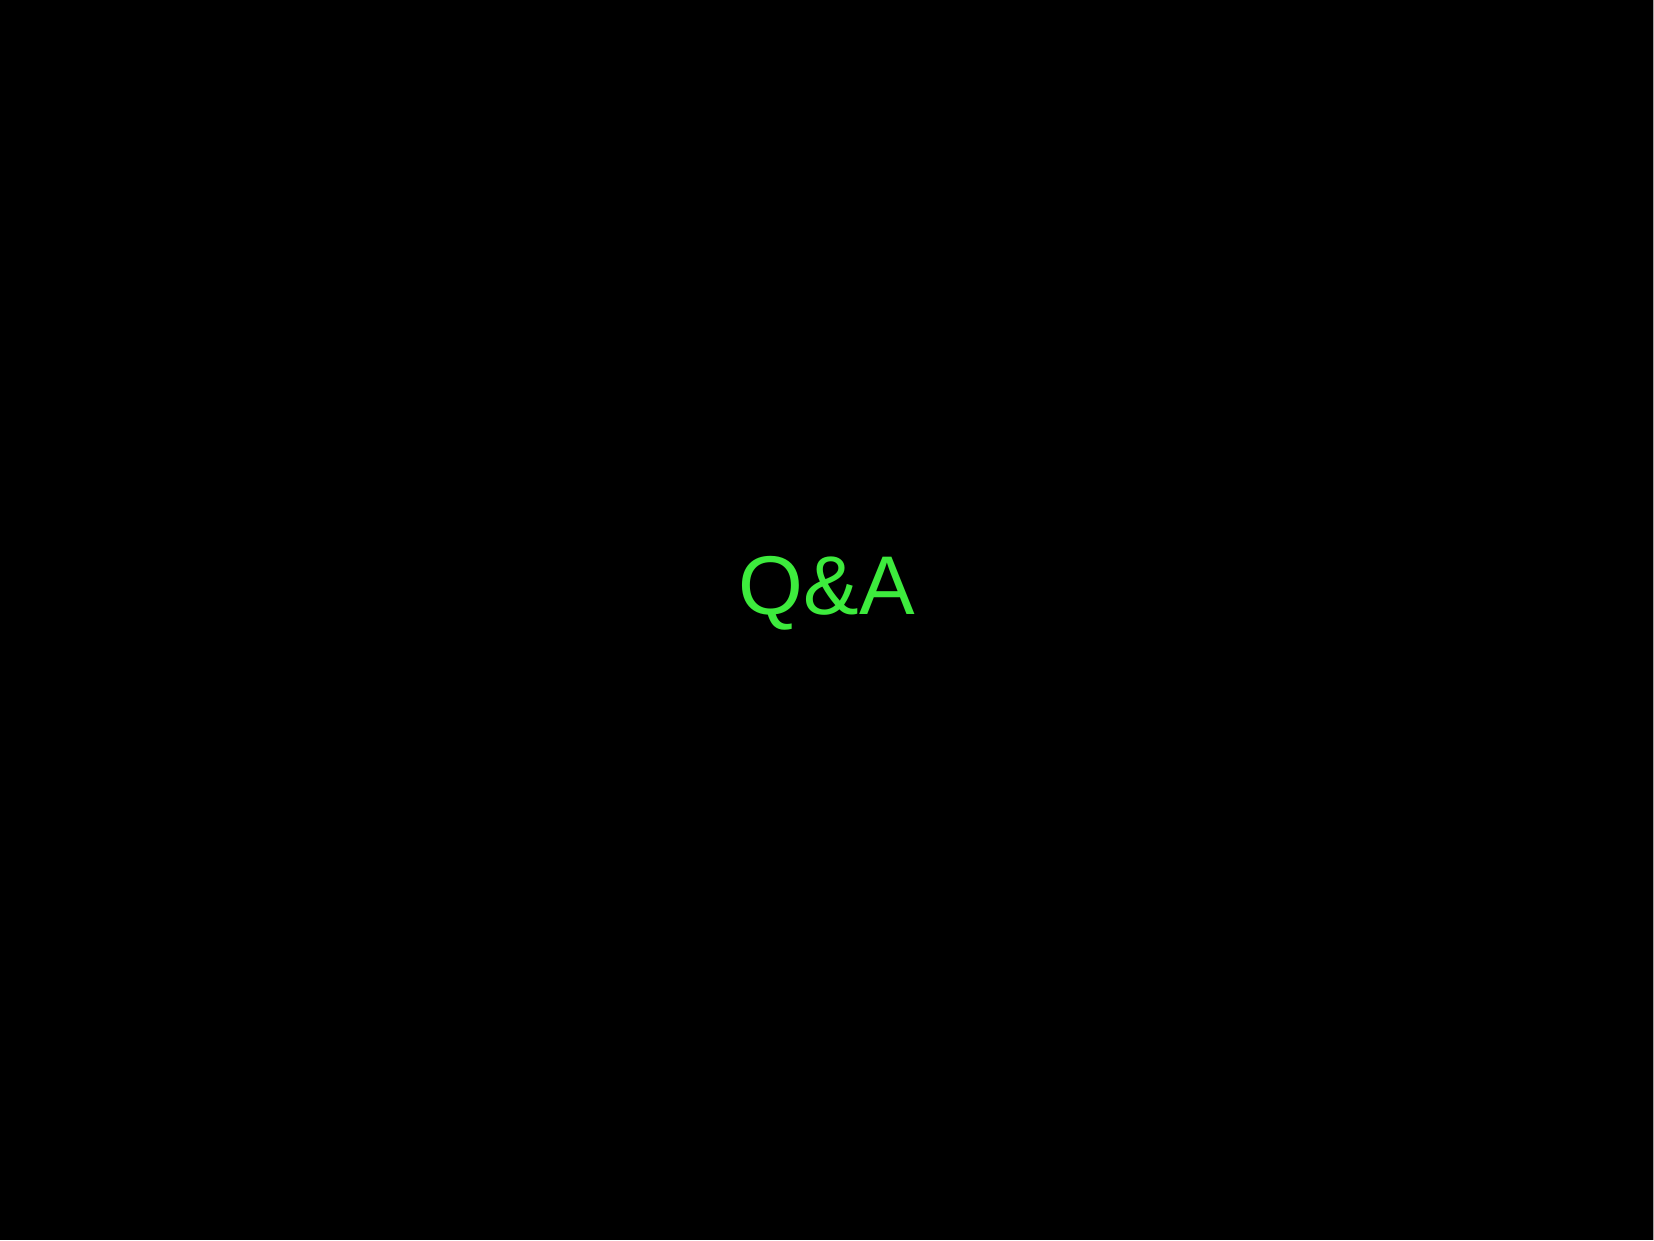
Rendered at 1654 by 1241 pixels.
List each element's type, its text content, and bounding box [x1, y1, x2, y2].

subtitle Q&A [82, 49, 1571, 1122]
